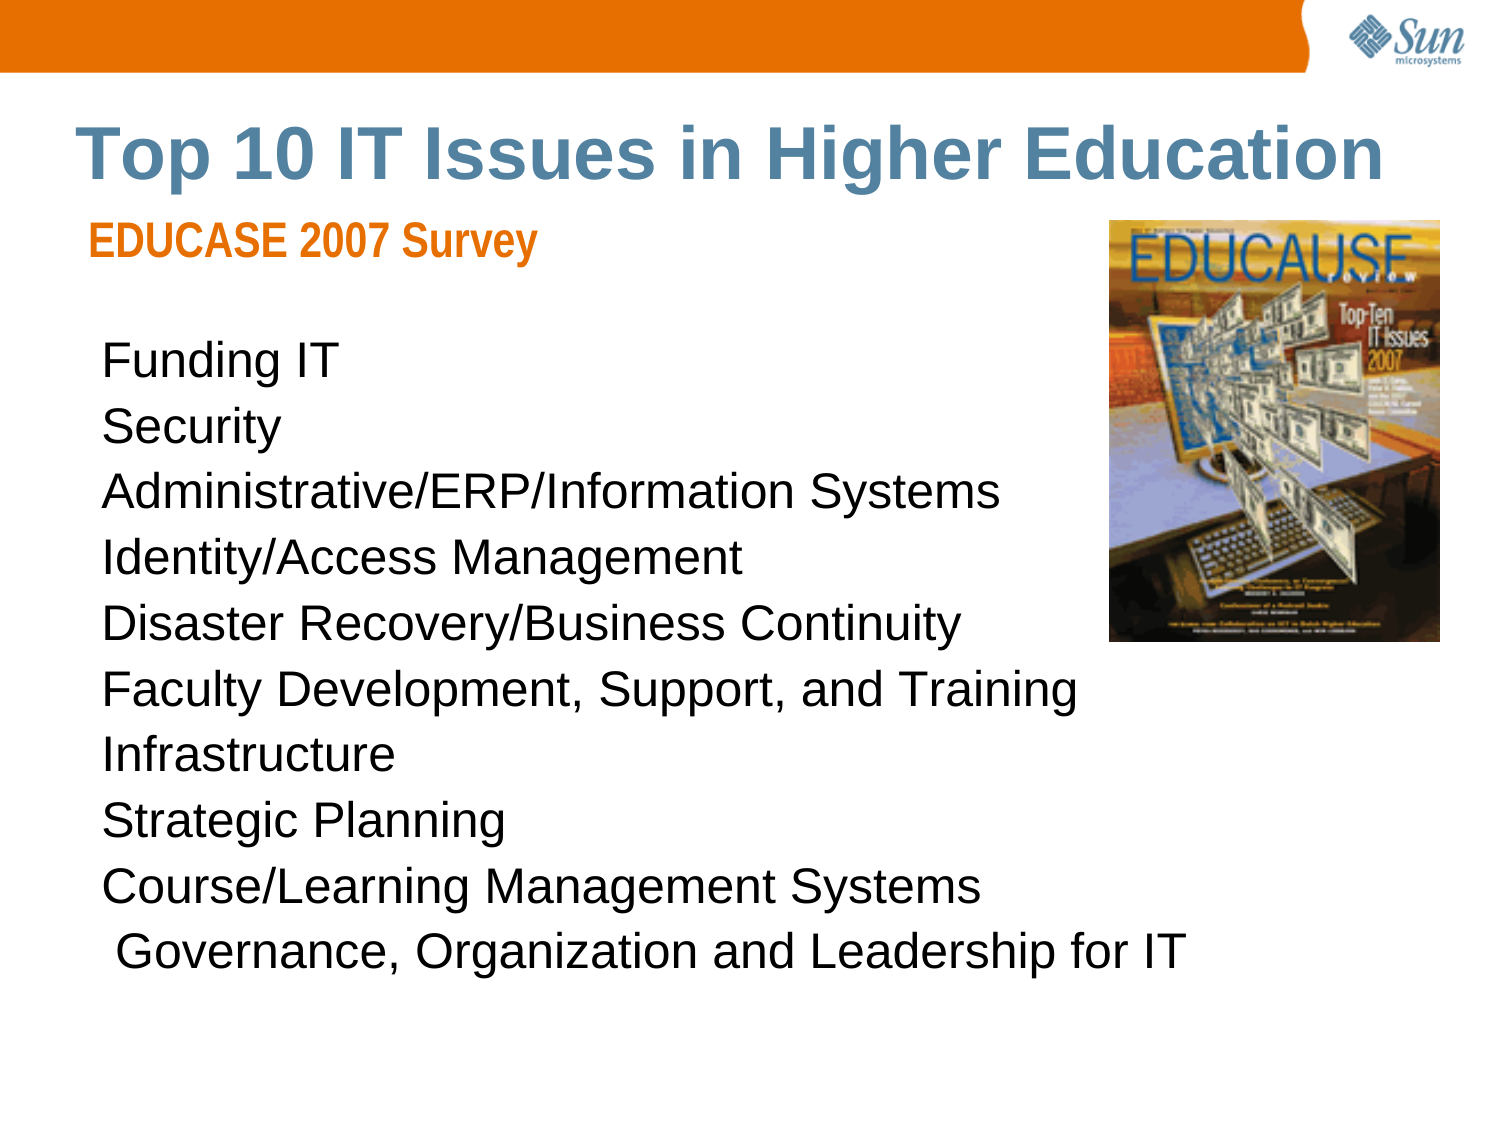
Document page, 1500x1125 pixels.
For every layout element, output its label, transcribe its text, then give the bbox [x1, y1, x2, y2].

title [27, 69, 1455, 300]
text_box EDUCASE 2007 Survey [88, 218, 1142, 277]
picture [0, 0, 1500, 75]
title Top 10 IT Issues in Higher Education [75, 122, 1418, 325]
list Funding IT Security Administrative/ERP/Information Systems Identity/Access Management Disaster Recovery/Business Continuity Faculty Development, Support, and Training Infrastructure Strategic Planning Course/Learning Management Systems Governance, Organization and Leadership for IT [83, 339, 1443, 1082]
picture [1109, 220, 1440, 642]
